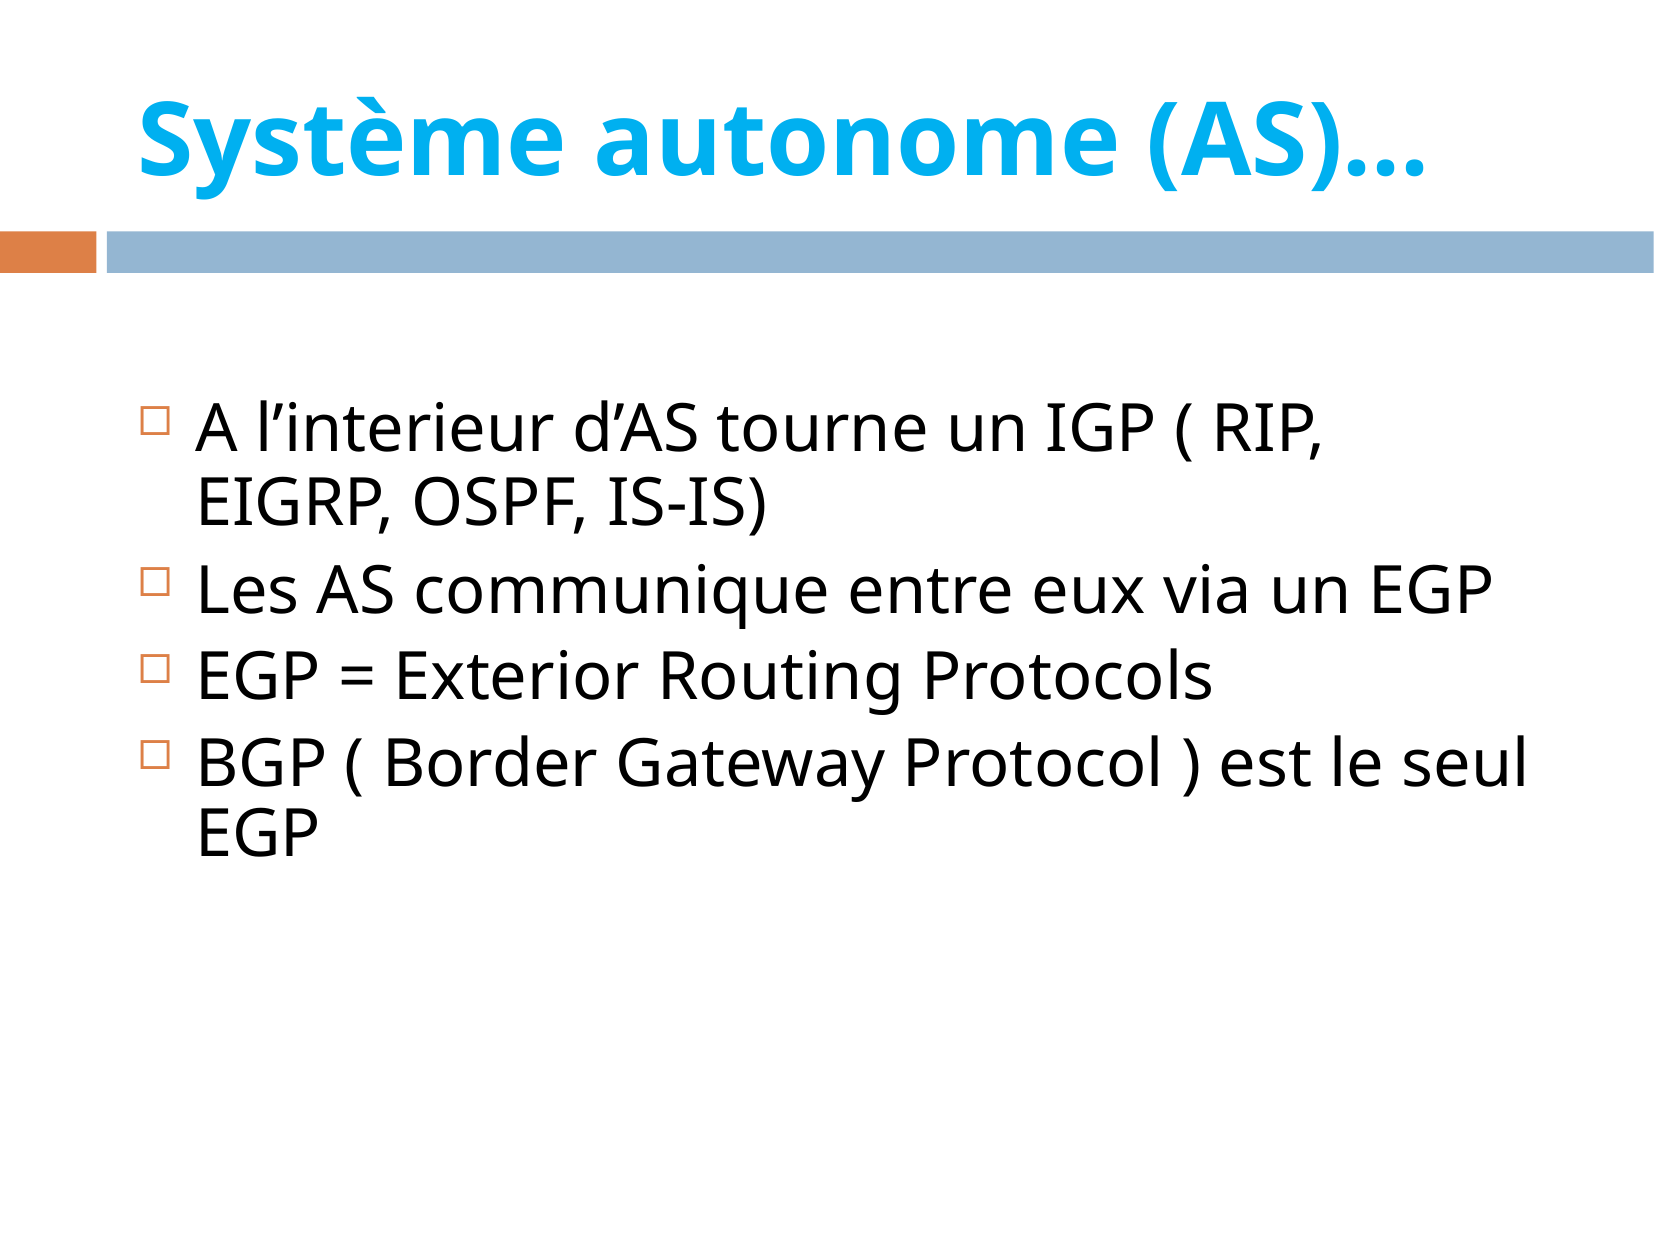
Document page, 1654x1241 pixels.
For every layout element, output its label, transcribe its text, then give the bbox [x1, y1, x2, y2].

list A l’interieur d’AS tourne un IGP ( RIP, EIGRP, OSPF, IS-IS) Les AS communique entre eux via un EGP EGP = Exterior Routing Protocols BGP ( Border Gateway Protocol ) est le seul EGP [123, 289, 1557, 1131]
title Système autonome (AS)... [123, 41, 1530, 249]
